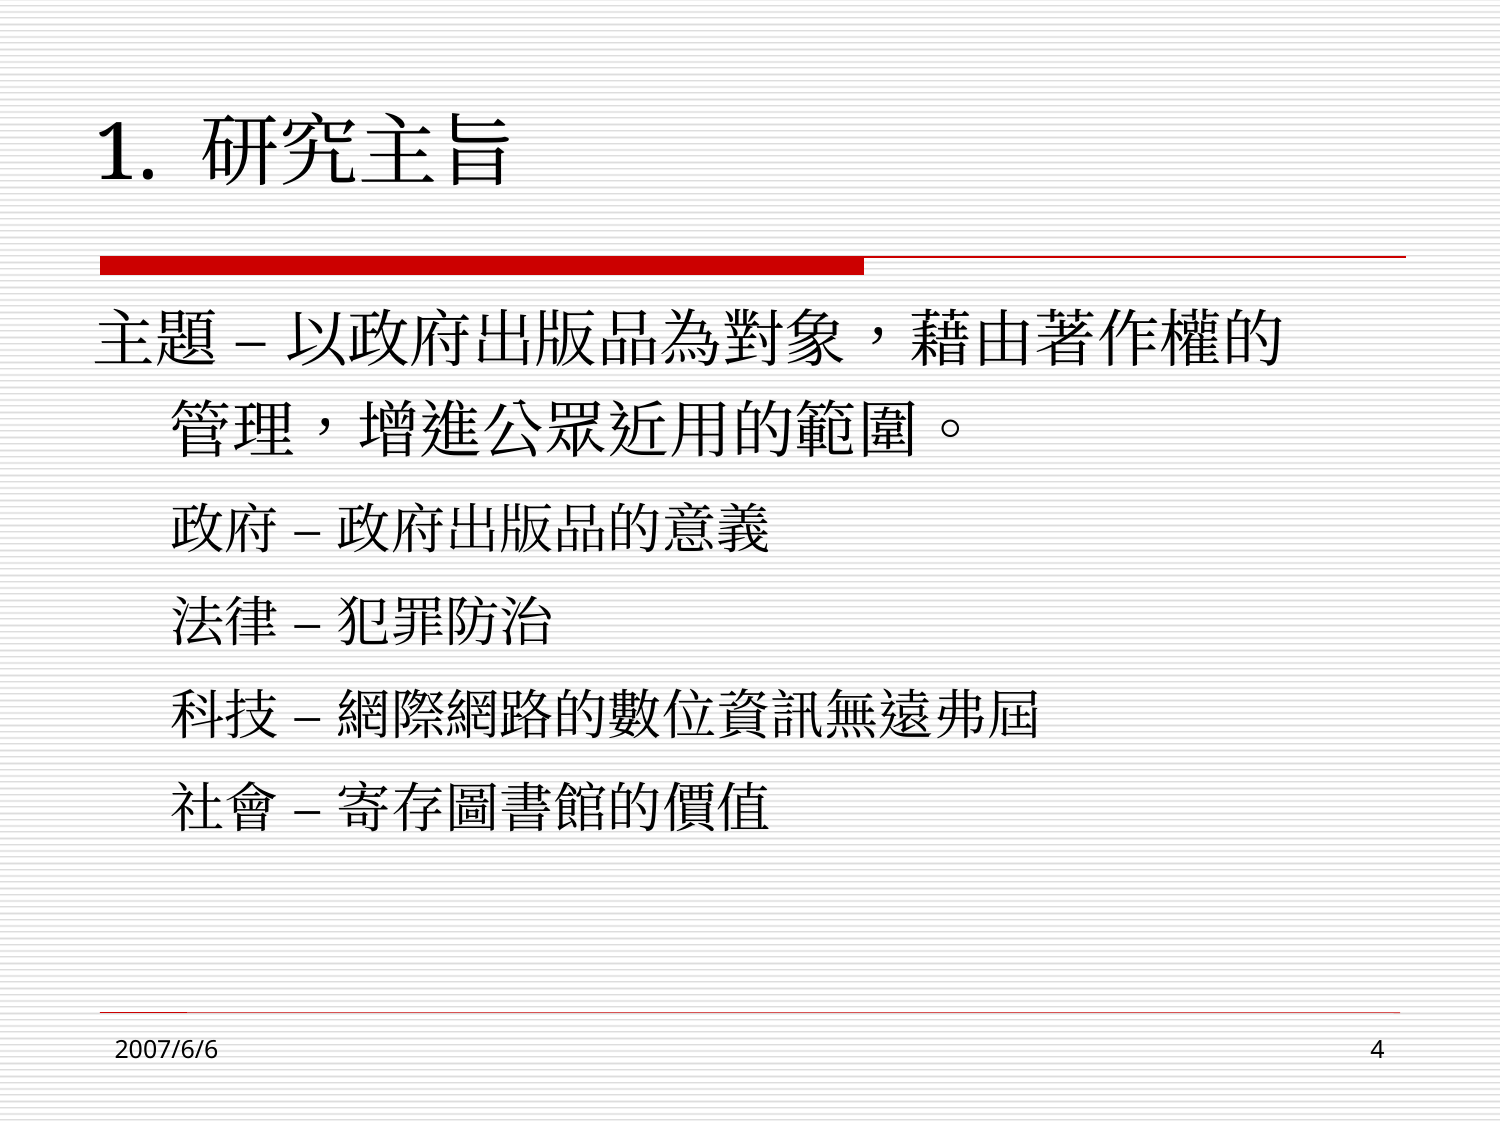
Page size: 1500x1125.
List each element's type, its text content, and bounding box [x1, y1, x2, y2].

list 主題 – 以政府出版品為對象，藉由著作權的管理，增進公眾近用的範圍。 政府 – 政府出版品的意義 法律 – 犯罪防治 科技 – 網際網路的數位資訊無遠弗屆 社會 – 寄存圖書館的價值 [92, 287, 1405, 988]
title 1. 研究主旨 [94, 39, 1407, 249]
picture [0, 0, 1500, 1125]
